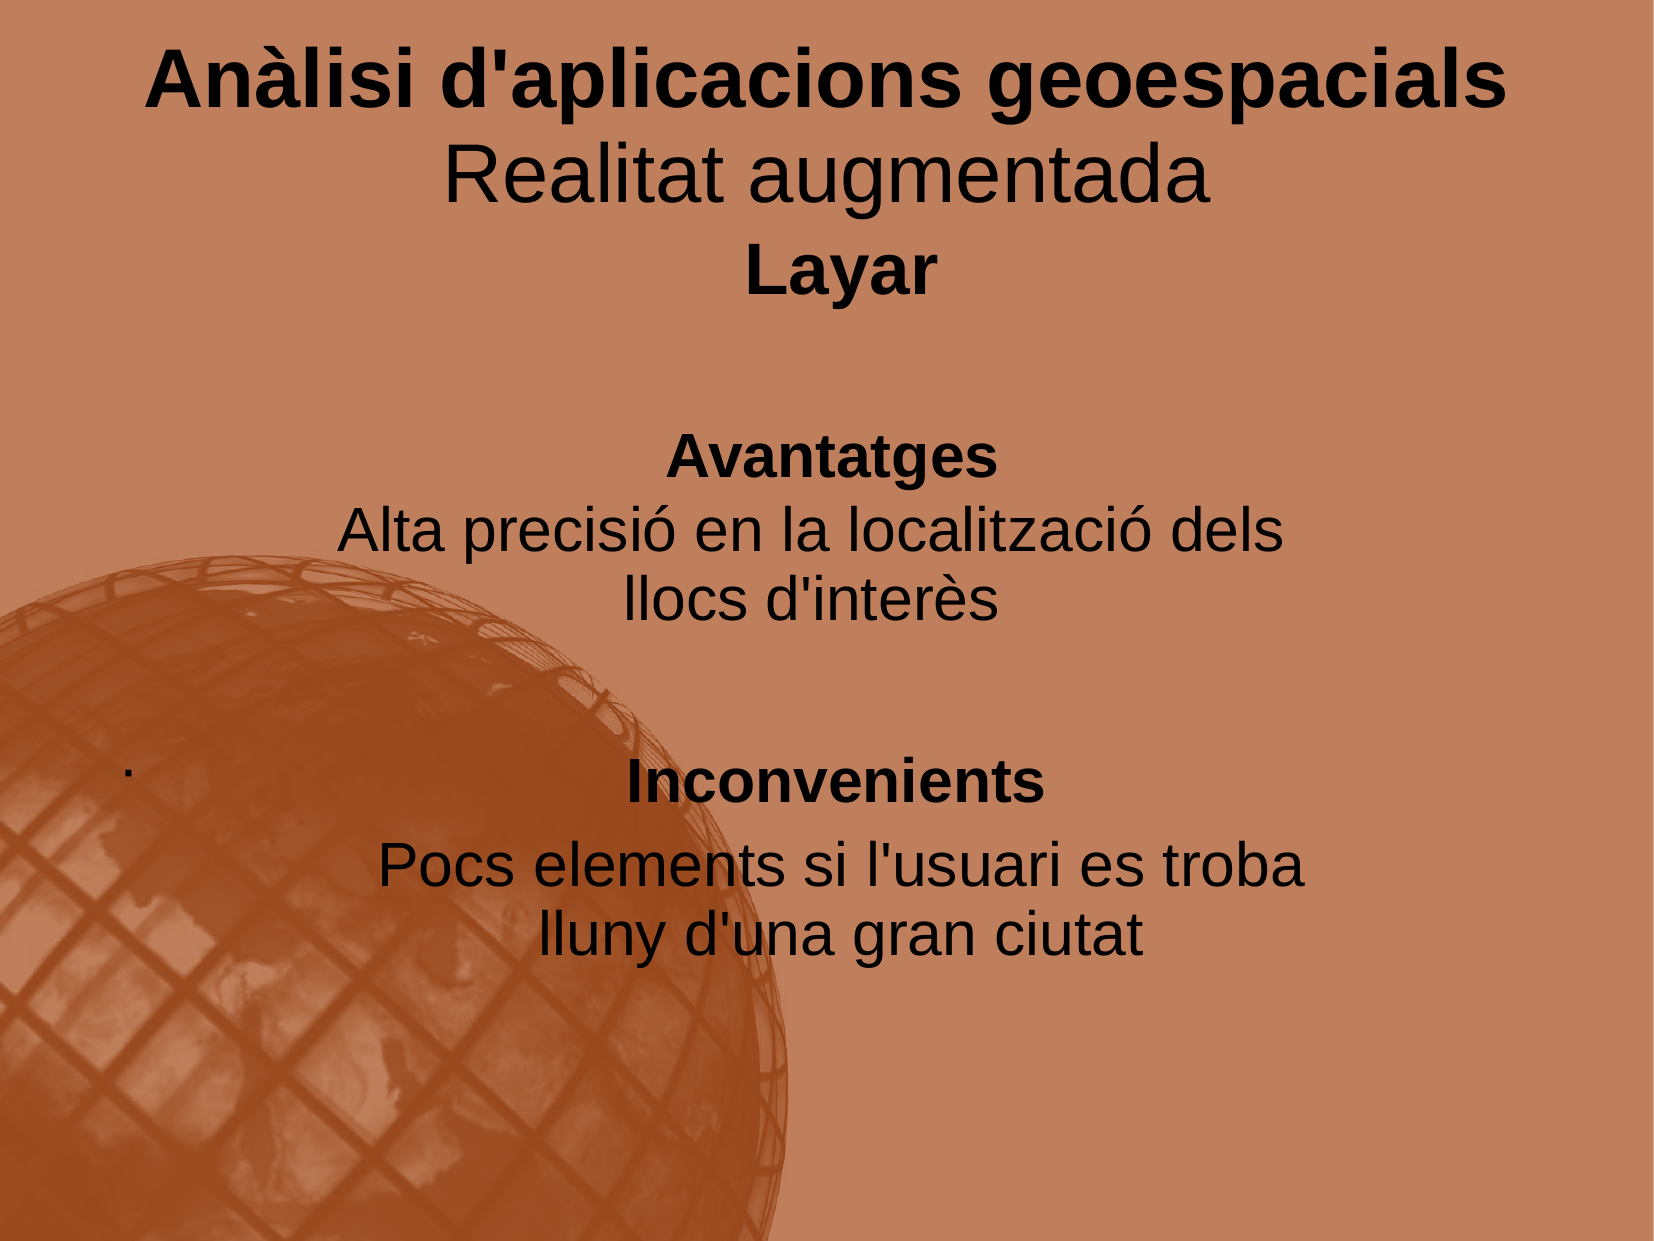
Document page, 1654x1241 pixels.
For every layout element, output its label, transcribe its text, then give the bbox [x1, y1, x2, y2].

title · [118, 396, 1625, 1106]
title Anàlisi d'aplicacions geoespacials [82, 0, 1571, 182]
title Avantatges [316, 404, 1350, 508]
title Inconvenients [320, 729, 1354, 833]
title Pocs elements si l'usuari es troba lluny d'una gran ciutat [324, 829, 1359, 969]
title Alta precisió en la localització dels llocs d'interès [295, 494, 1329, 634]
picture [0, 0, 1654, 1241]
title Layar [265, 217, 1418, 321]
title Realitat augmentada [310, 121, 1344, 217]
